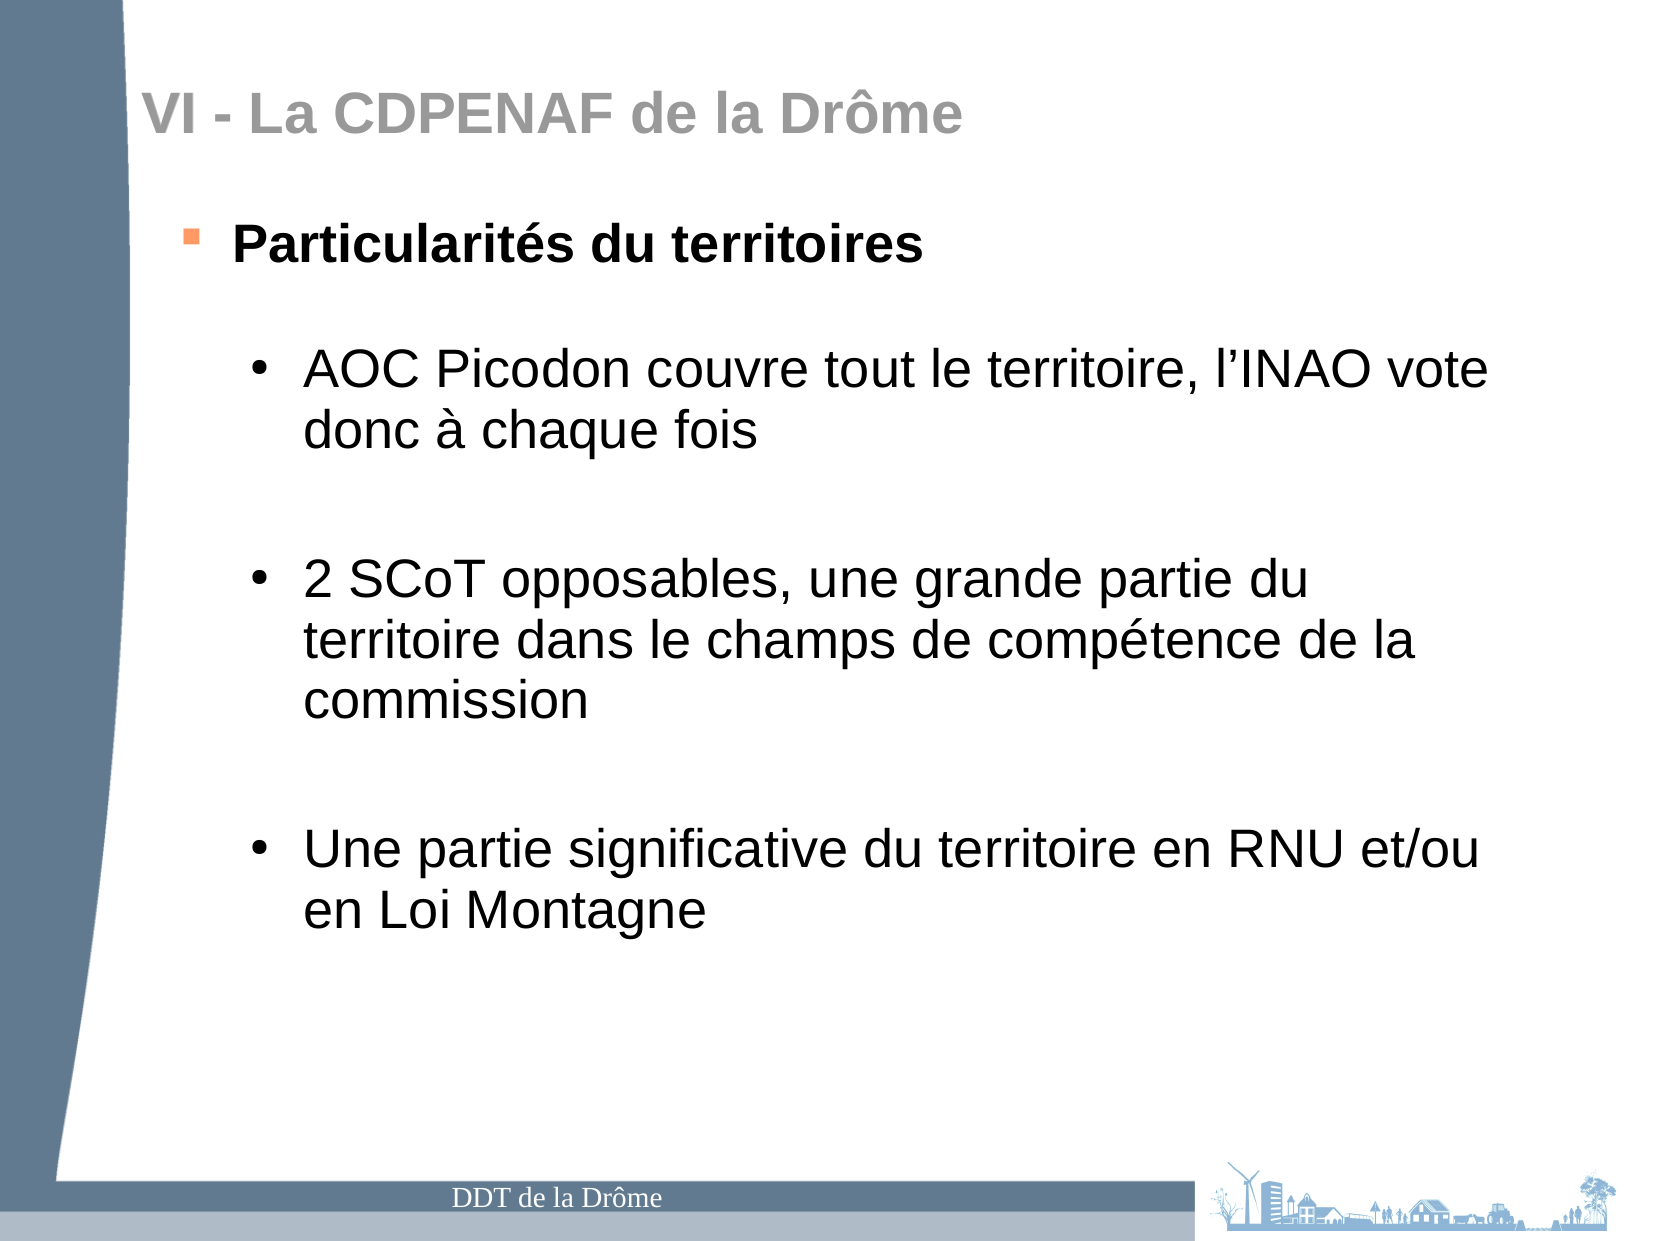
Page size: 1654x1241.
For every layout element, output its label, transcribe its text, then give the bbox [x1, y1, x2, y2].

list Particularités du territoires AOC Picodon couvre tout le territoire, l’INAO vote donc à chaque fois 2 SCoT opposables, une grande partie du territoire dans le champs de compétence de la commission Une partie significative du territoire en RNU et/ou en Loi Montagne [161, 213, 1510, 942]
title VI - La CDPENAF de la Drôme [141, 44, 1617, 183]
